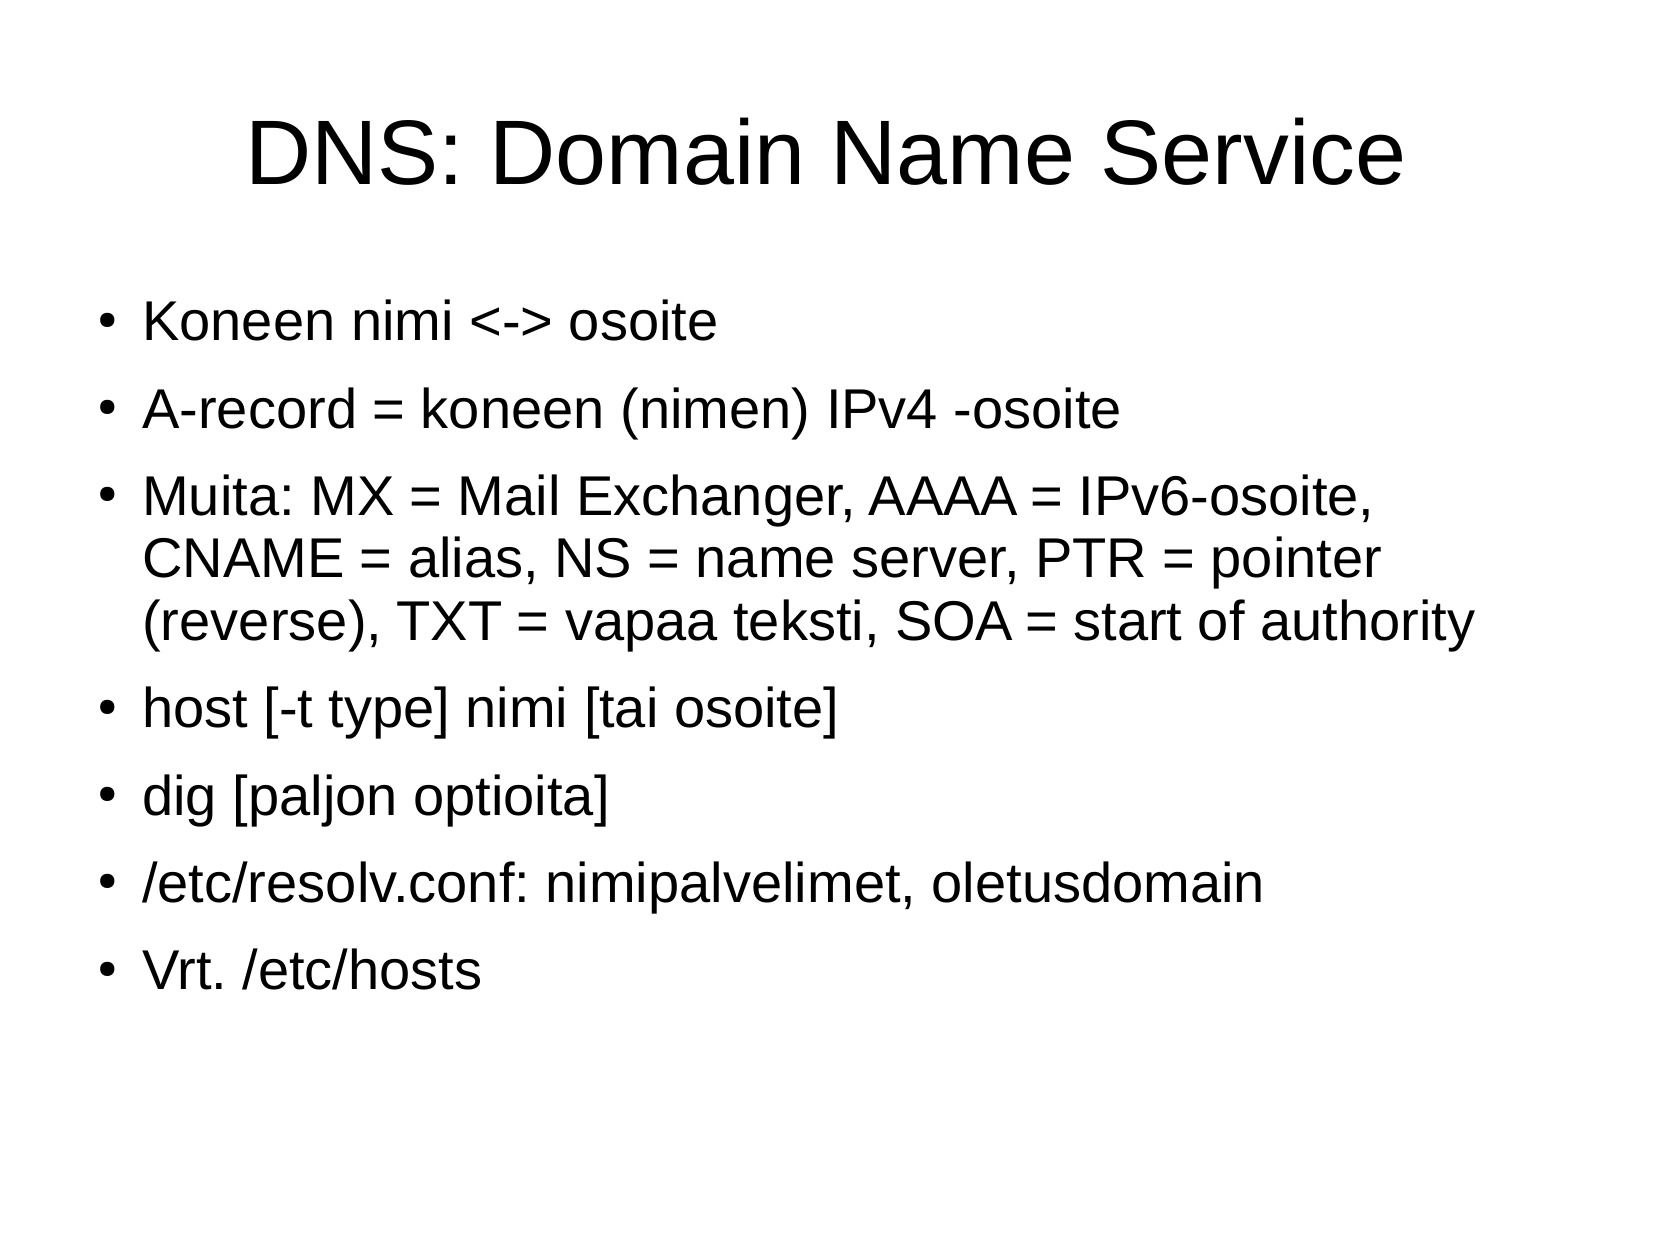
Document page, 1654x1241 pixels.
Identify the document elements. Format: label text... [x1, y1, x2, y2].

title DNS: Domain Name Service [82, 49, 1571, 257]
list Koneen nimi <-> osoite A-record = koneen (nimen) IPv4 -osoite Muita: MX = Mail Exchanger, AAAA = IPv6-osoite, CNAME = alias, NS = name server, PTR = pointer (reverse), TXT = vapaa teksti, SOA = start of authority host [-t type] nimi [tai osoite] dig [paljon optioita] /etc/resolv.conf: nimipalvelimet, oletusdomain Vrt. /etc/hosts [82, 290, 1571, 1010]
